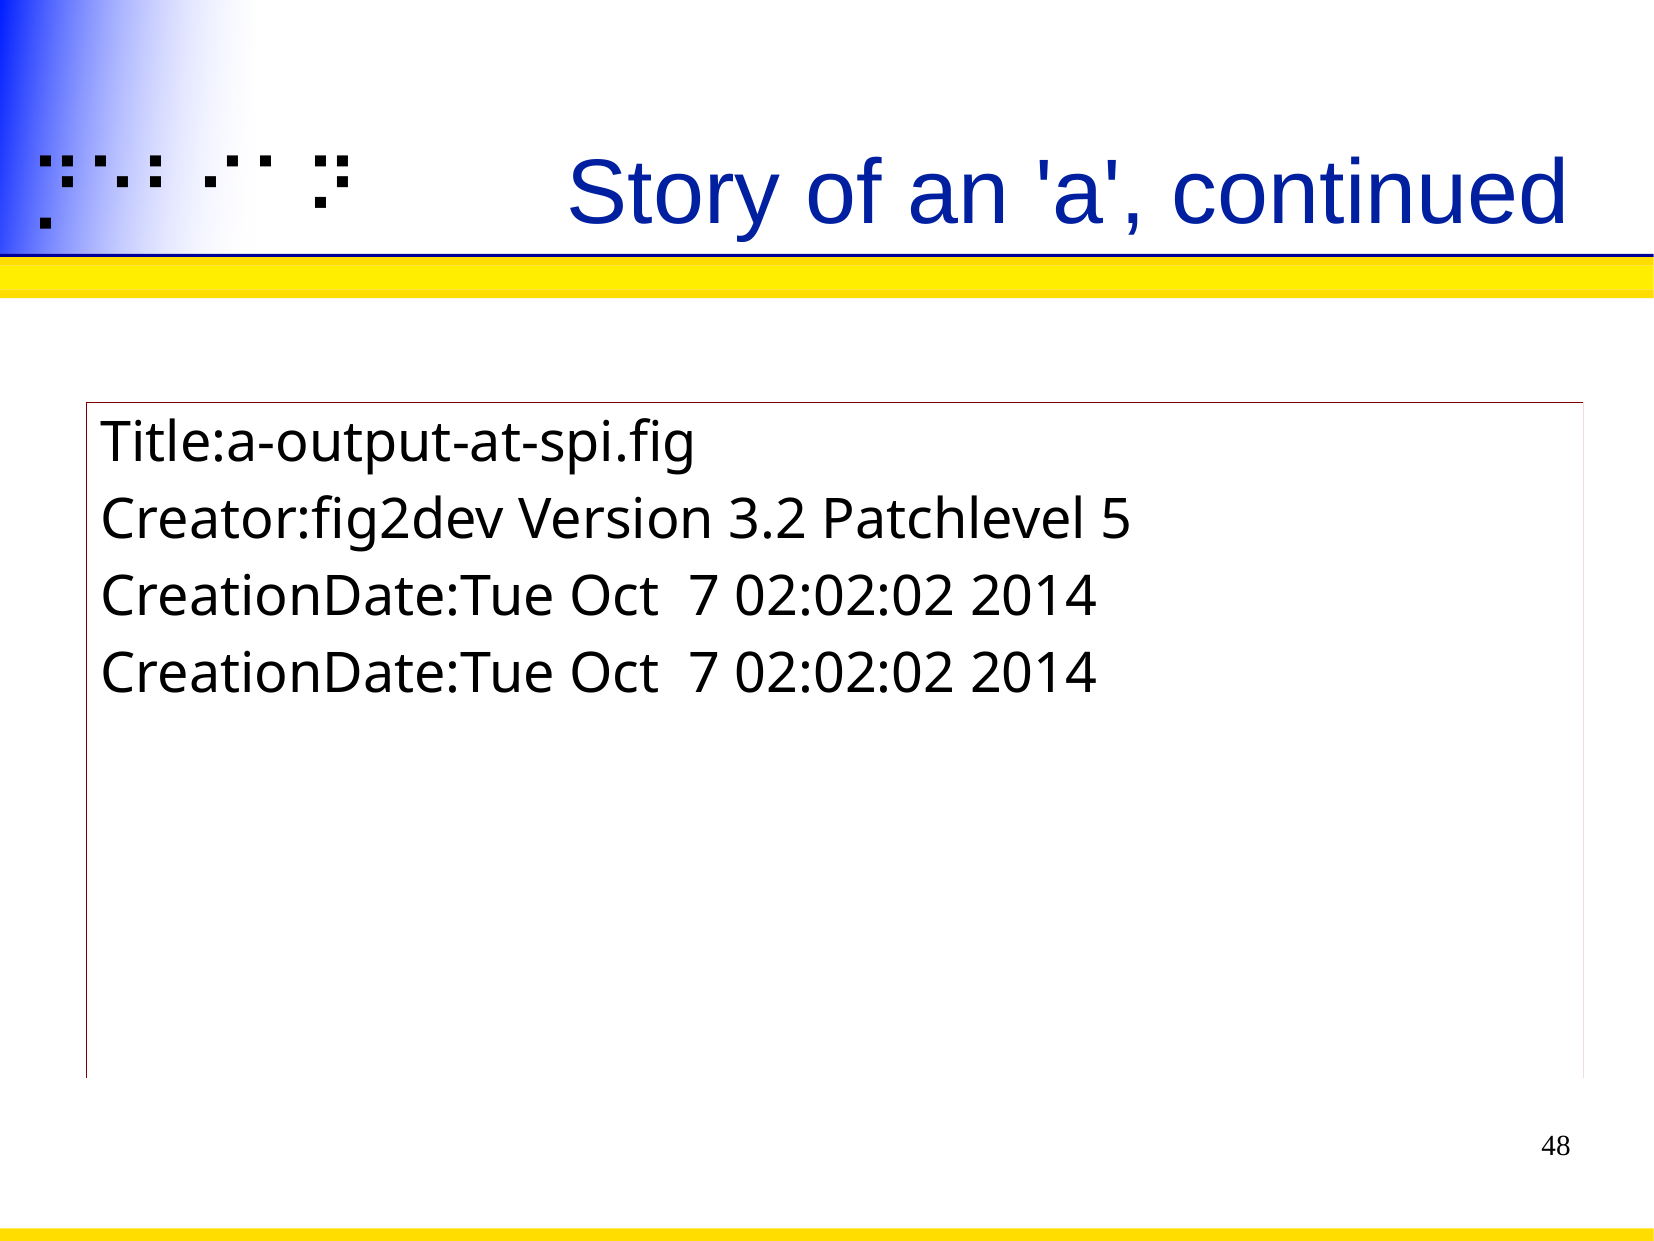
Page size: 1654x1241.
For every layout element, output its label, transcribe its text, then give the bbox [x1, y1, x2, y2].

title Story of an 'a', continued [372, 126, 1571, 257]
picture [82, 398, 1584, 1078]
